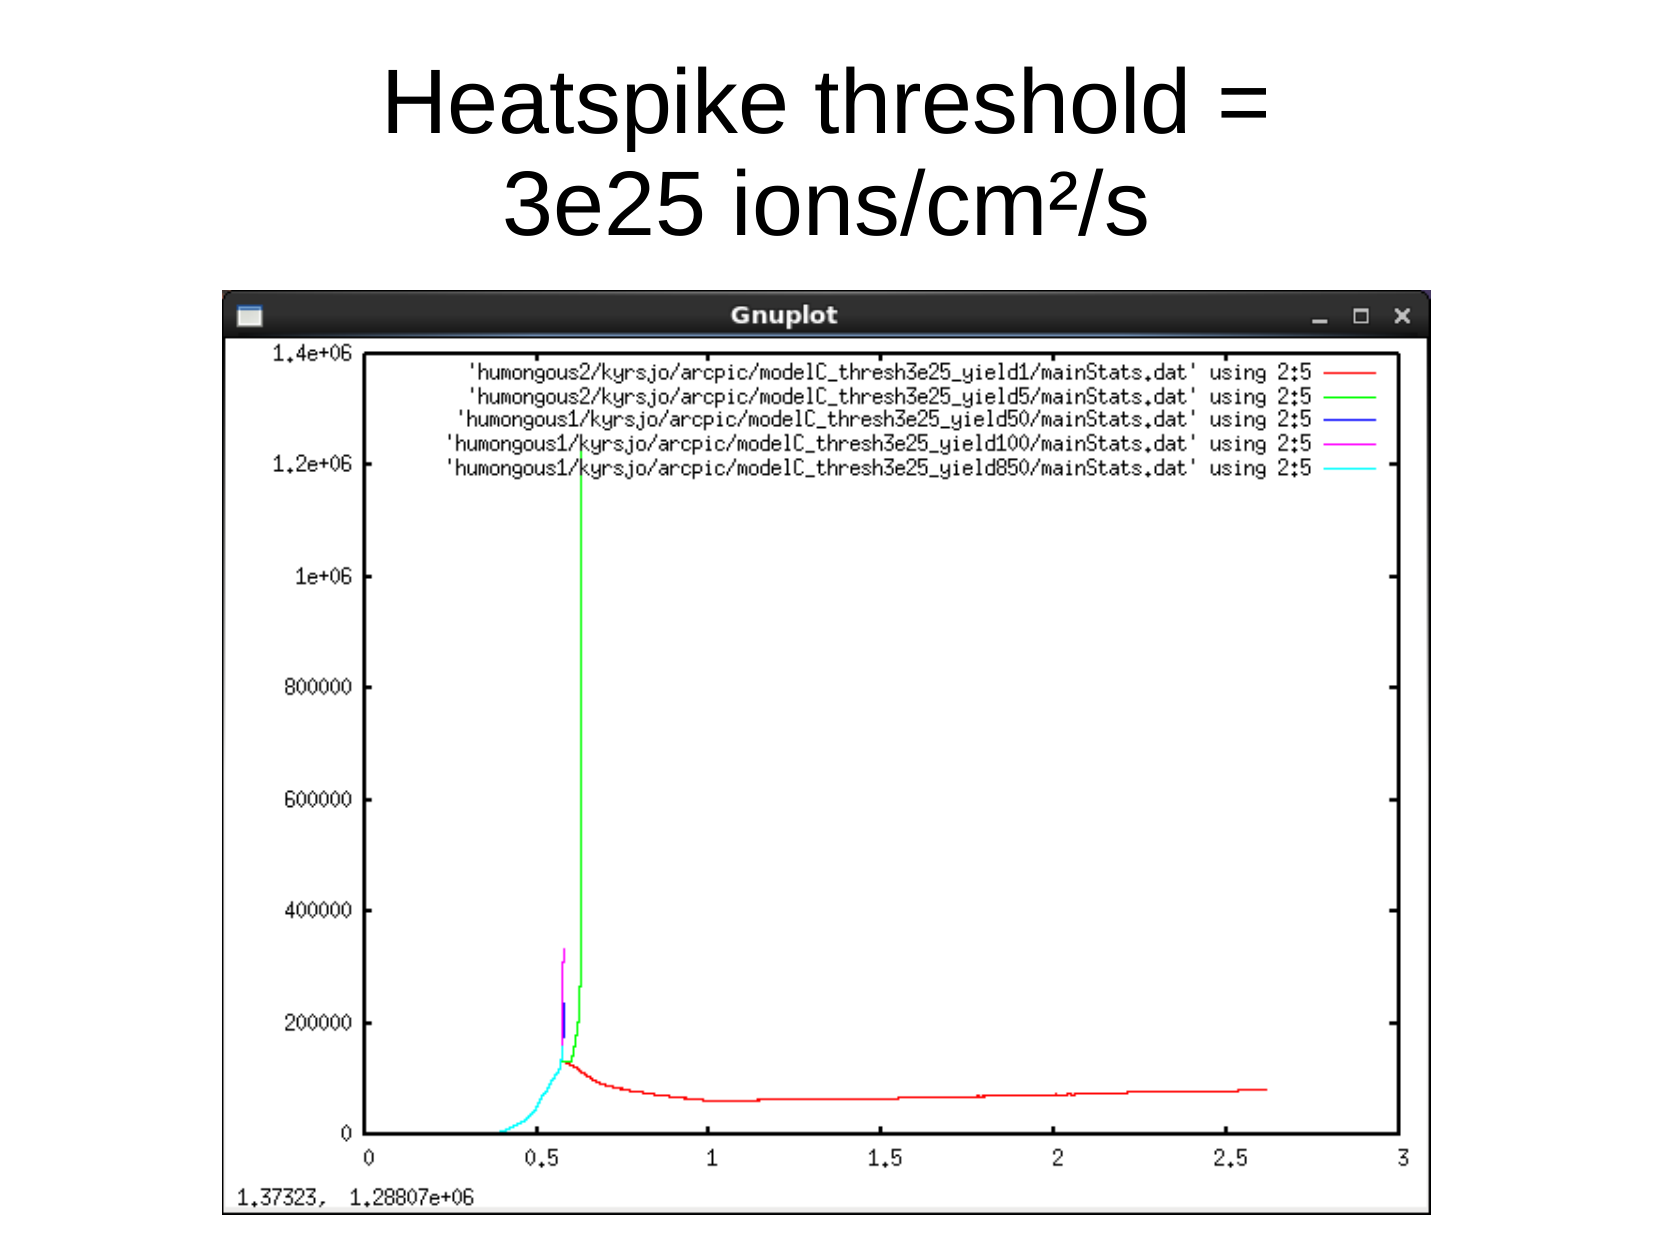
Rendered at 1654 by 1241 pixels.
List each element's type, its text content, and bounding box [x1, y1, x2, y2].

title Heatspike threshold = 3e25 ions/cm²/s [82, 49, 1571, 257]
picture [222, 290, 1431, 1216]
